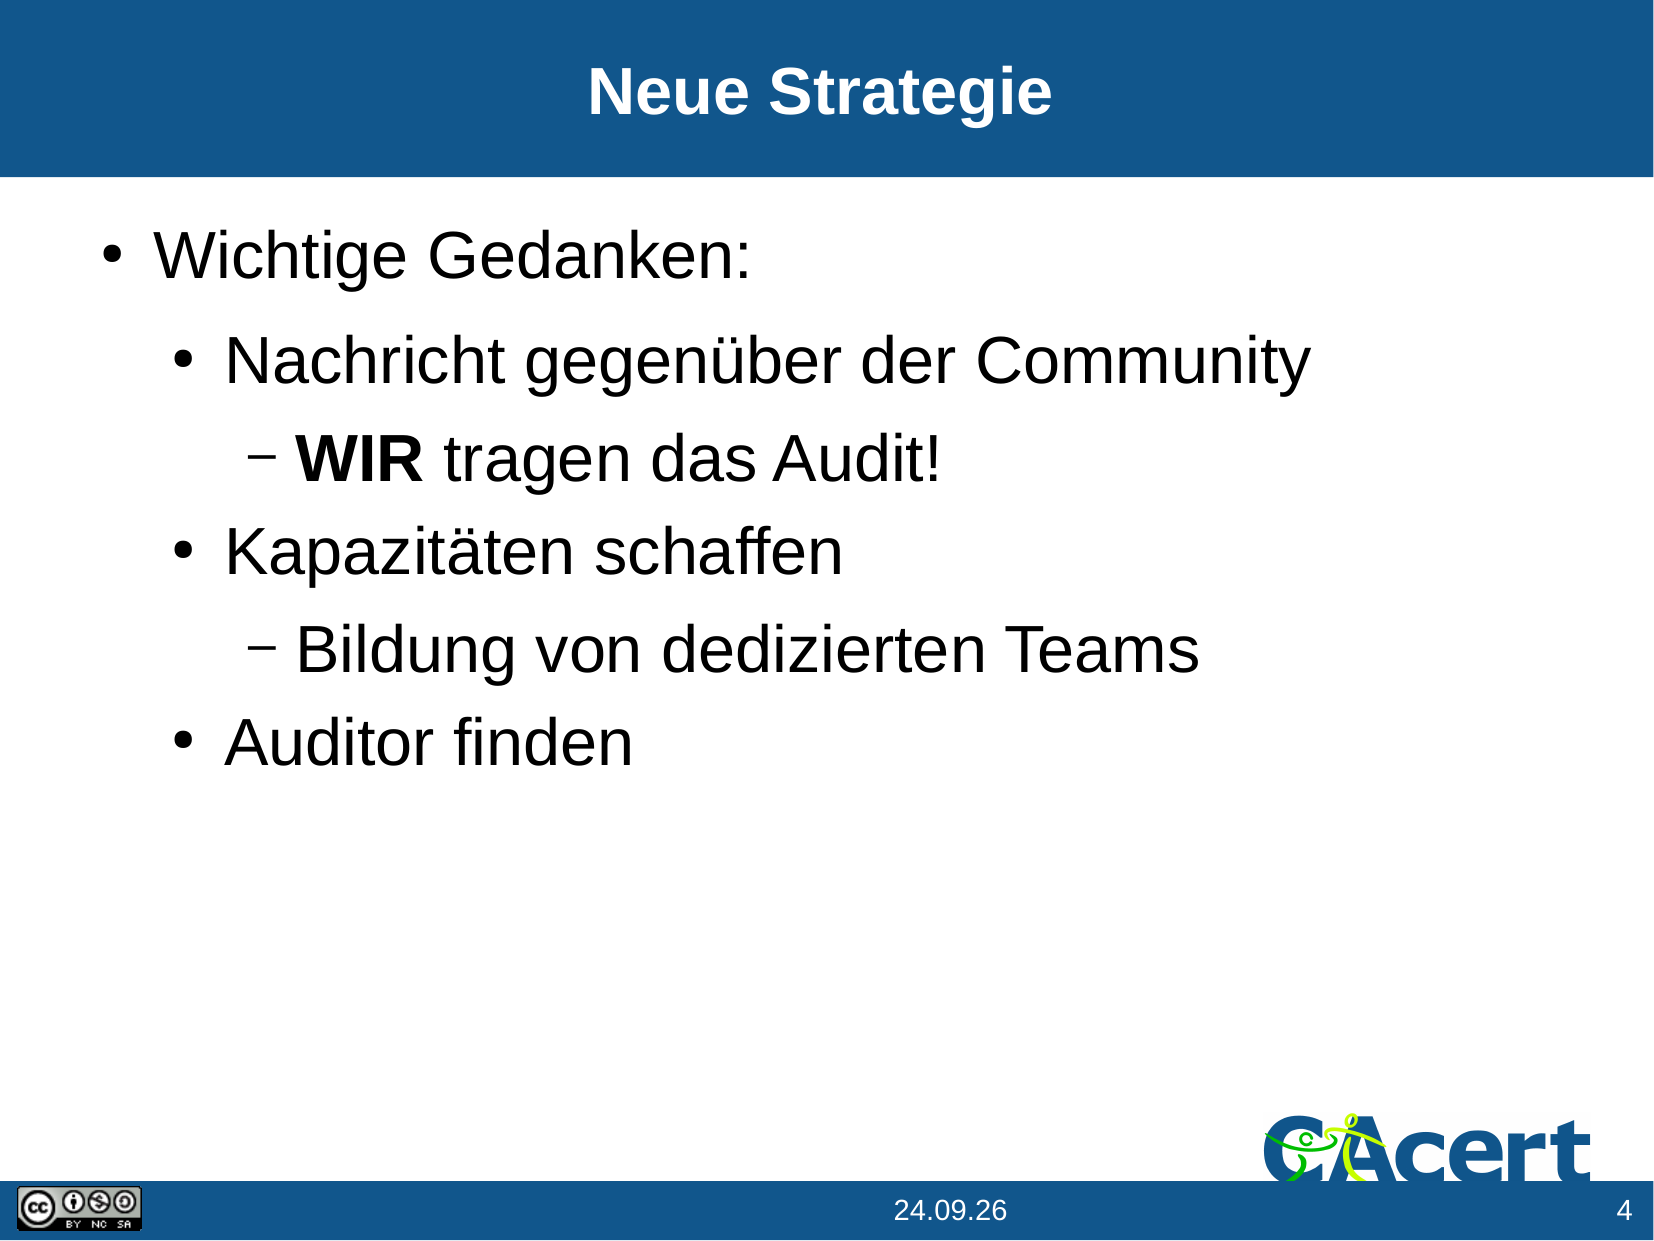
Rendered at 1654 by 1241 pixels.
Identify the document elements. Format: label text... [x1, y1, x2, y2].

picture [17, 1186, 142, 1231]
picture [1263, 1112, 1591, 1181]
title Neue Strategie [76, 17, 1565, 166]
list Wichtige Gedanken: Nachricht gegenüber der Community WIR tragen das Audit! Kapazitäten schaffen Bildung von dedizierten Teams Auditor finden [82, 218, 1571, 1091]
